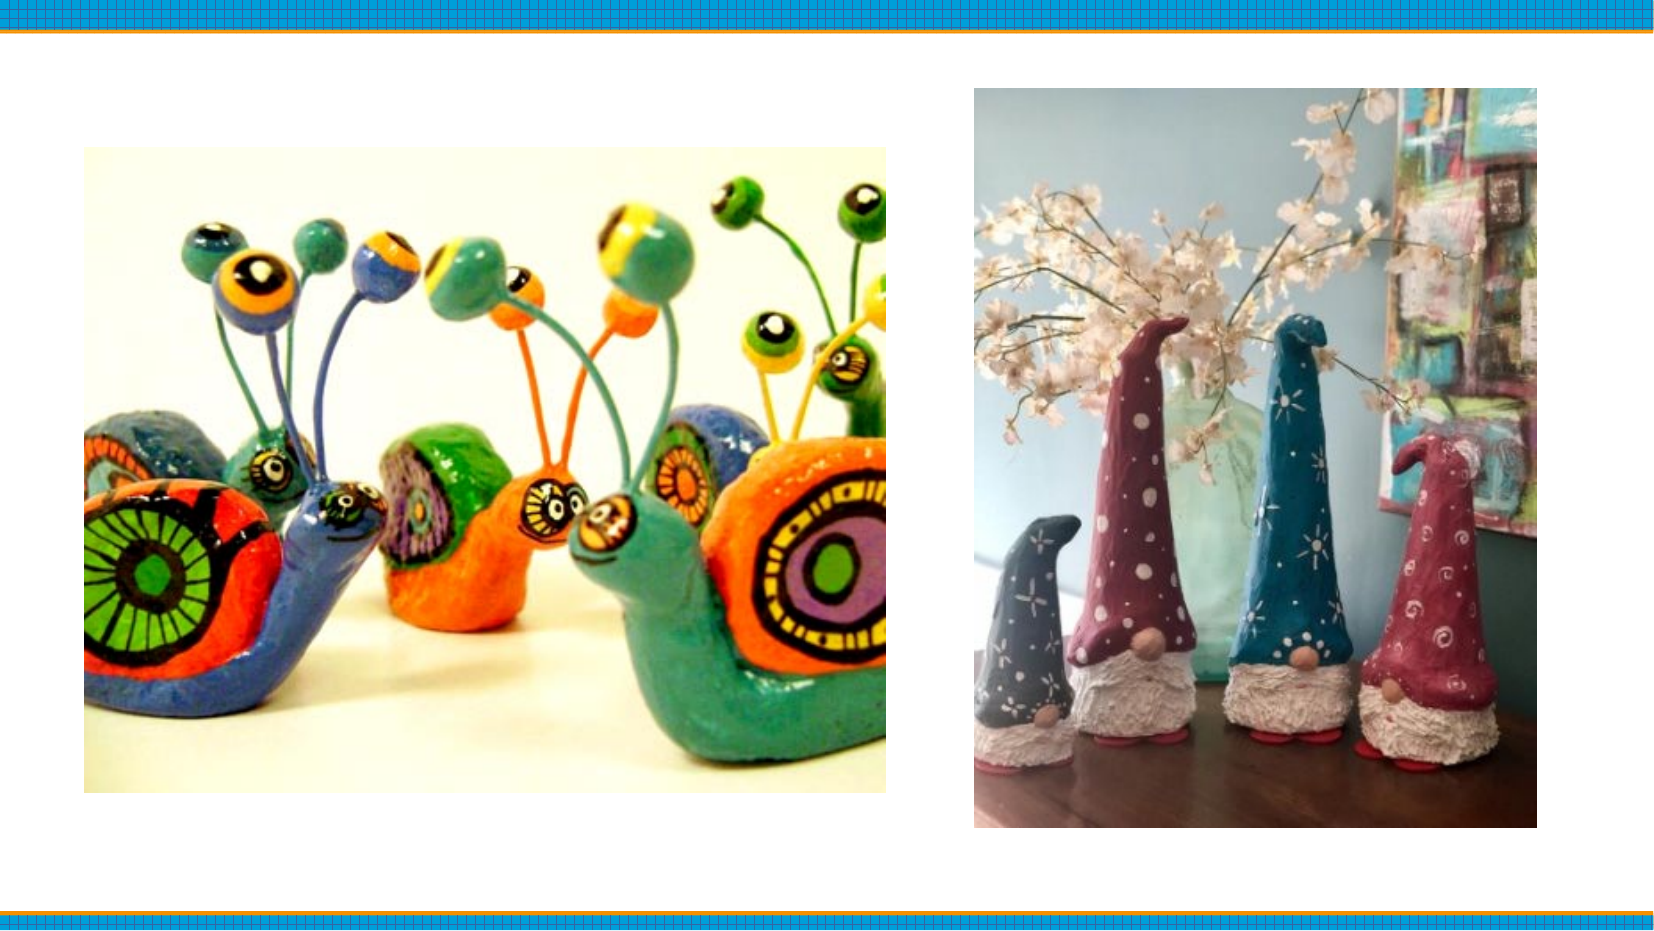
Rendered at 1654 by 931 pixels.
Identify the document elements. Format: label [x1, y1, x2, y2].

picture [84, 147, 886, 793]
picture [974, 88, 1537, 828]
